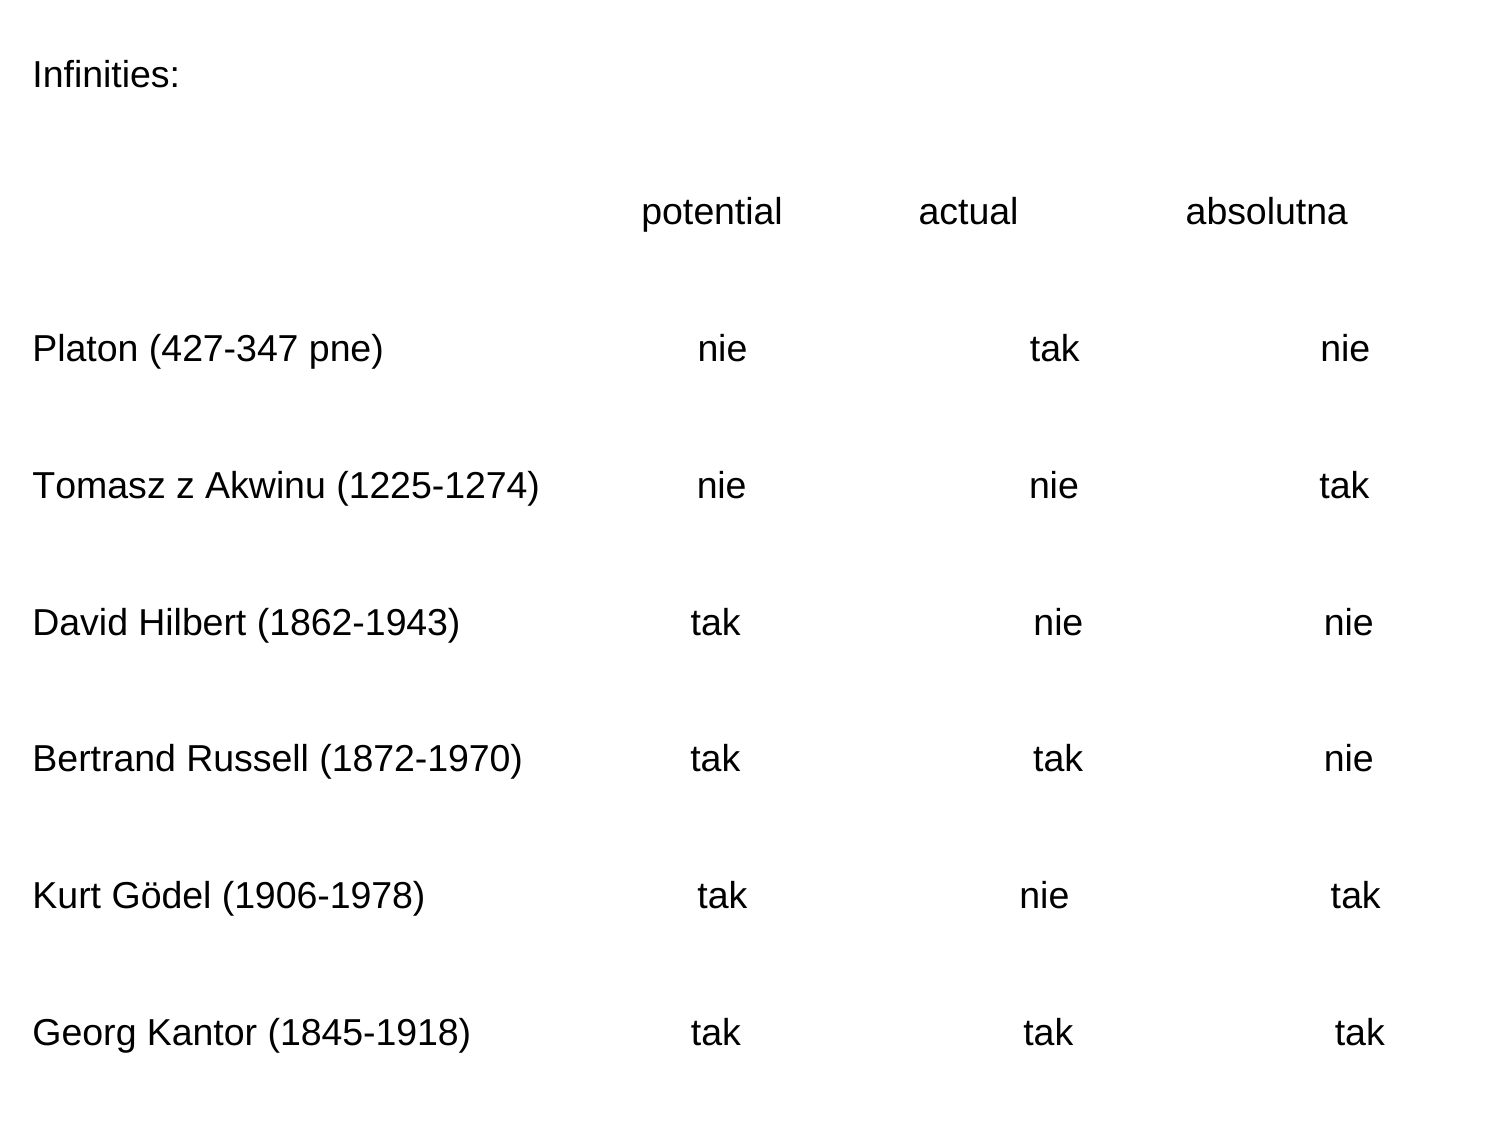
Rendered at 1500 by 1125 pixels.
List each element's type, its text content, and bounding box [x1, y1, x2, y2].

text_box Infinities: potential actual absolutna Platon (427-347 pne) nie tak nie Tomasz z Akwinu (1225-1274) nie nie tak David Hilbert (1862-1943) tak nie nie Bertrand Russell (1872-1970) tak tak nie Kurt Gödel (1906-1978) tak nie tak Georg Kantor (1845-1918) tak tak tak [17, 42, 1459, 1125]
